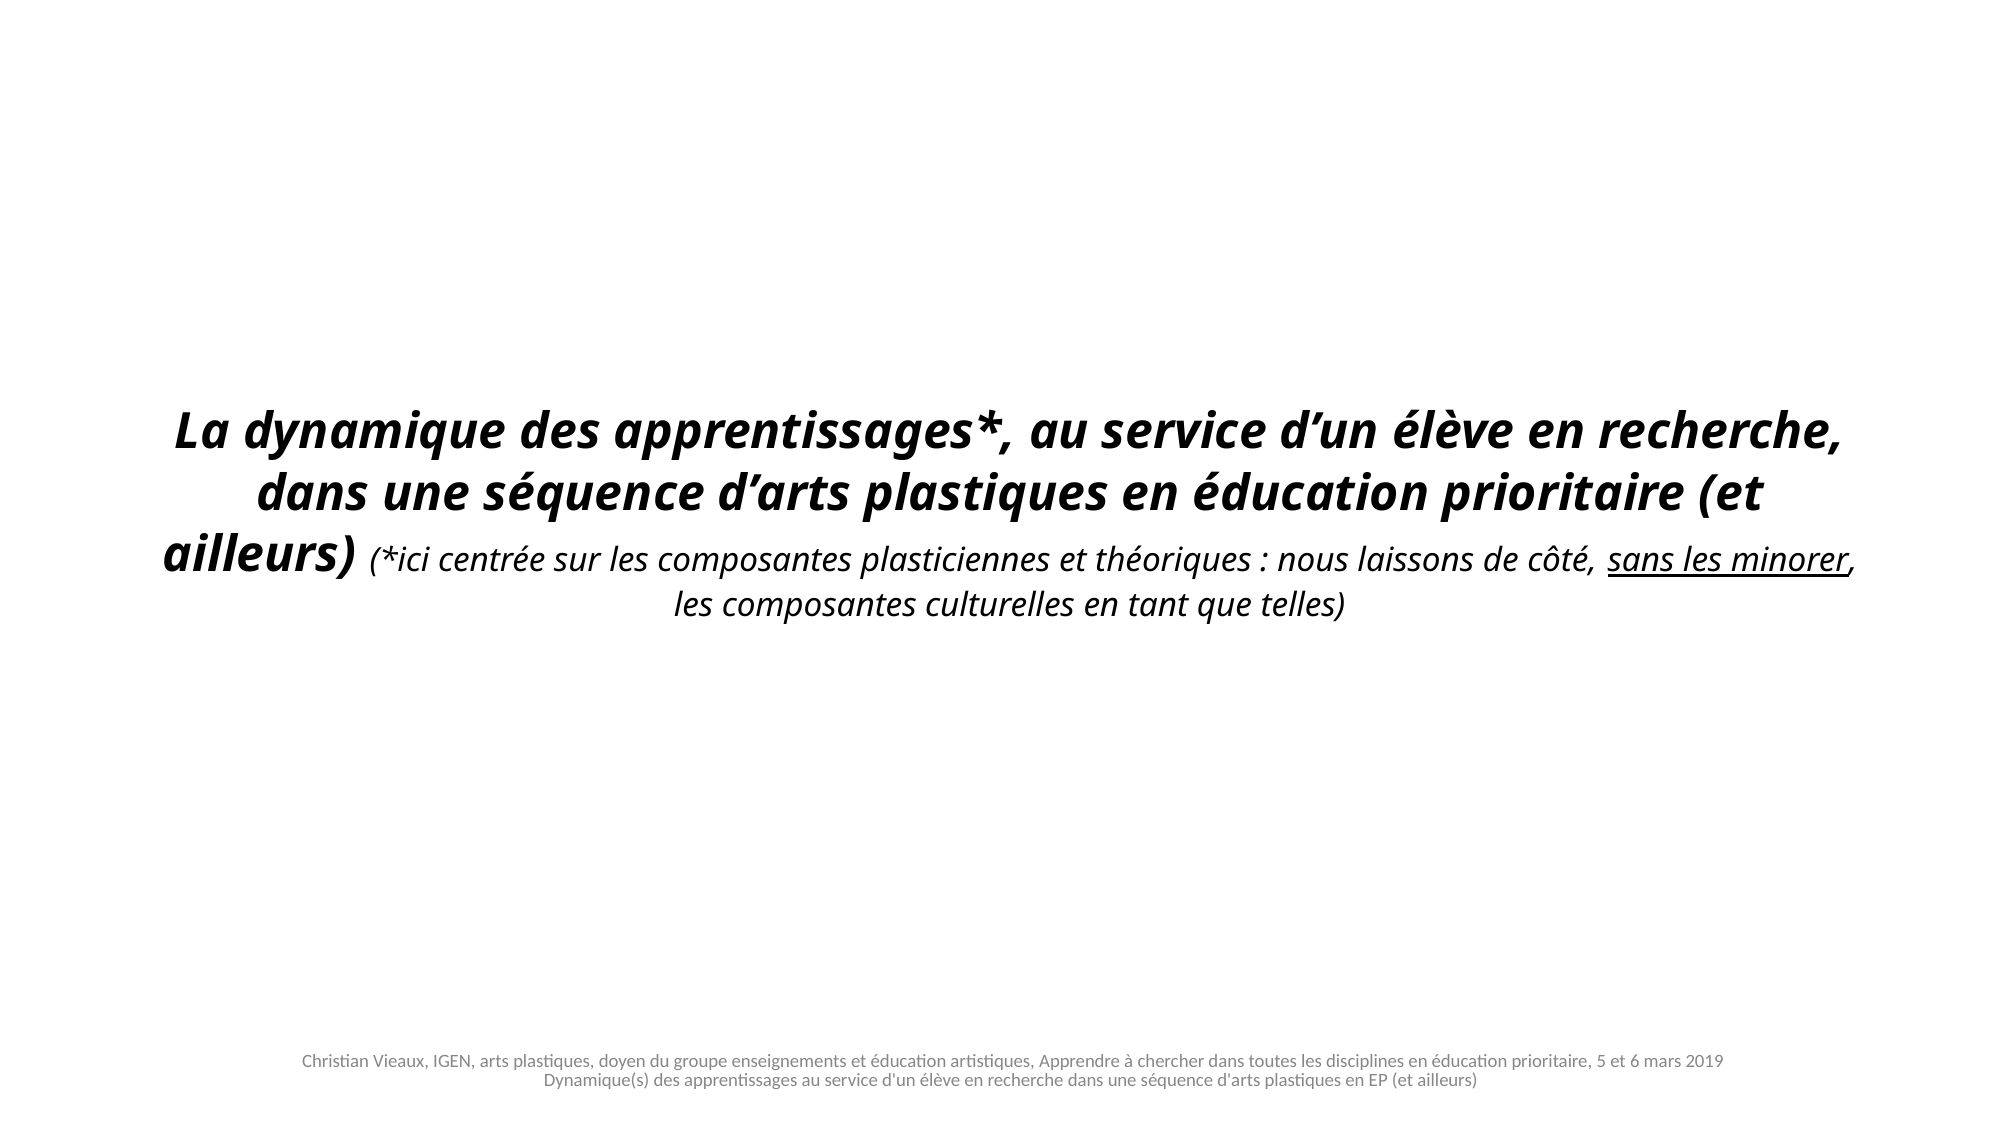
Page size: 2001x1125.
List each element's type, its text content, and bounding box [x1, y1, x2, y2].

text_box Christian Vieaux, IGEN, arts plastiques, doyen du groupe enseignements et éducation artistiques, Apprendre à chercher dans toutes les disciplines en éducation prioritaire, 5 et 6 mars 2019 Dynamique(s) des apprentissages au service d'un élève en recherche dans une séquence d'arts plastiques en EP (et ailleurs) [77, 1046, 1943, 1103]
text_box La dynamique des apprentissages*, au service d’un élève en recherche, dans une séquence d’arts plastiques en éducation prioritaire (et ailleurs) (*ici centrée sur les composantes plasticiennes et théoriques : nous laissons de côté, sans les minorer, les composantes culturelles en tant que telles) [147, 392, 1873, 637]
